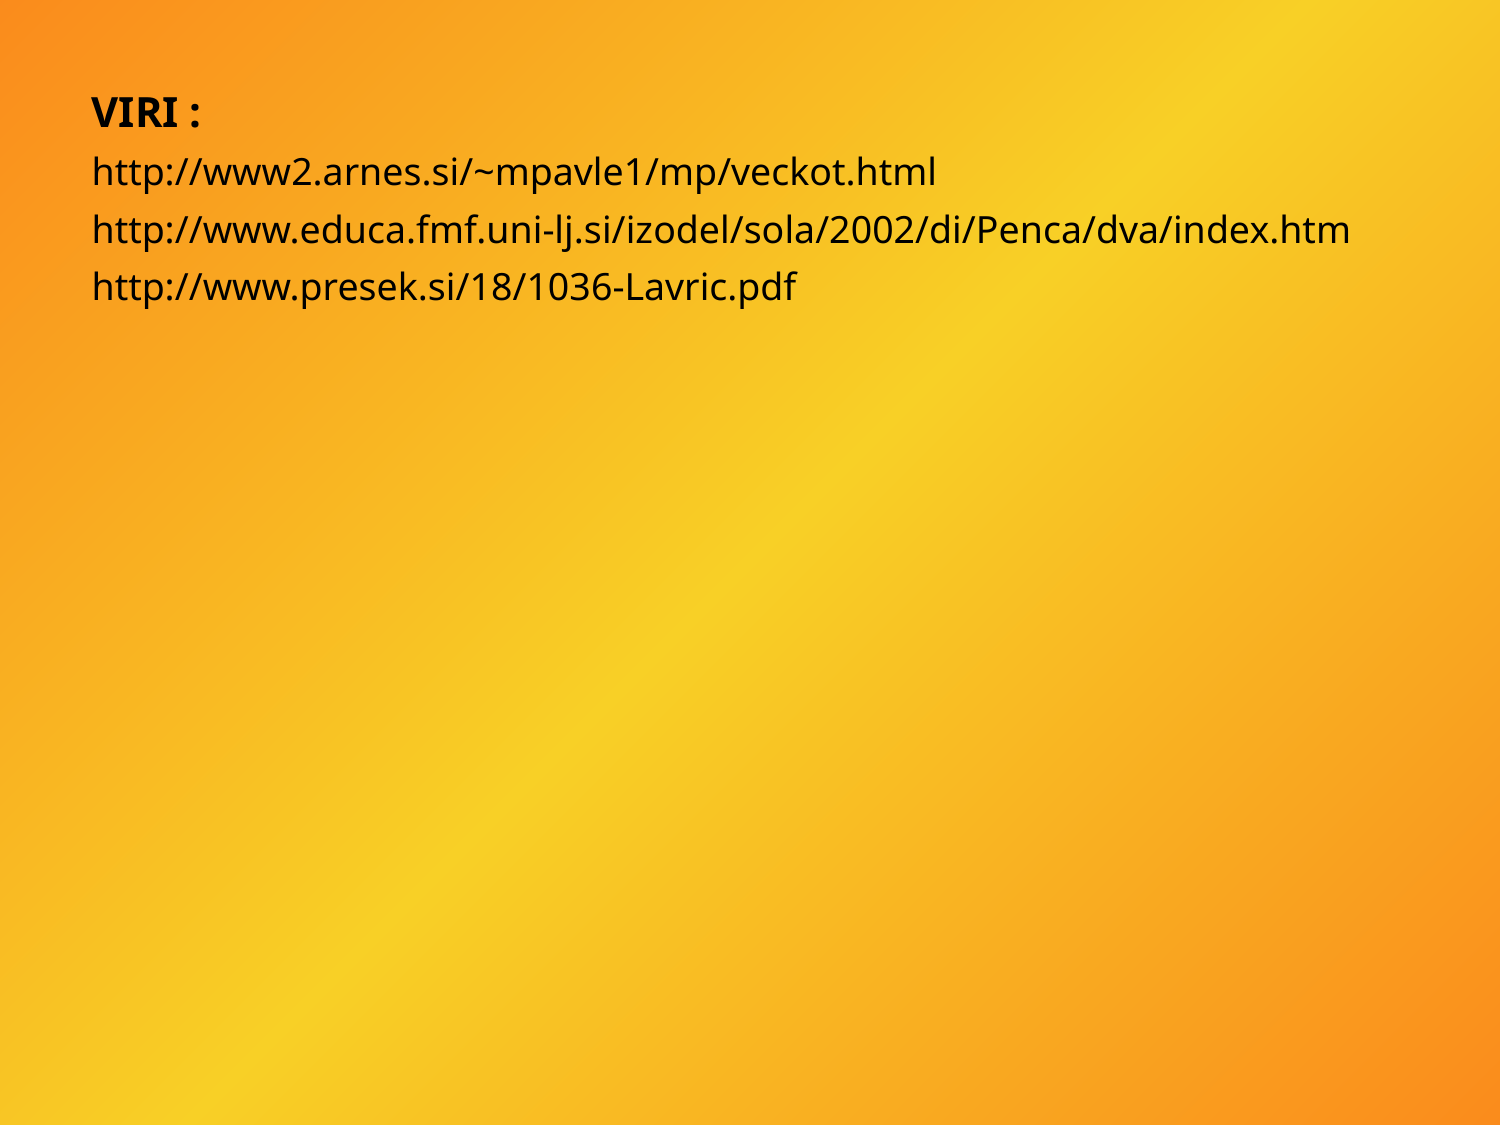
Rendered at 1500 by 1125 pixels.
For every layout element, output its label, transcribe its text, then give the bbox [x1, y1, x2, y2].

text_box VIRI : http://www2.arnes.si/~mpavle1/mp/veckot.html http://www.educa.fmf.uni-lj.si/izodel/sola/2002/di/Penca/dva/index.htm http://www.presek.si/18/1036-Lavric.pdf [76, 78, 1400, 431]
